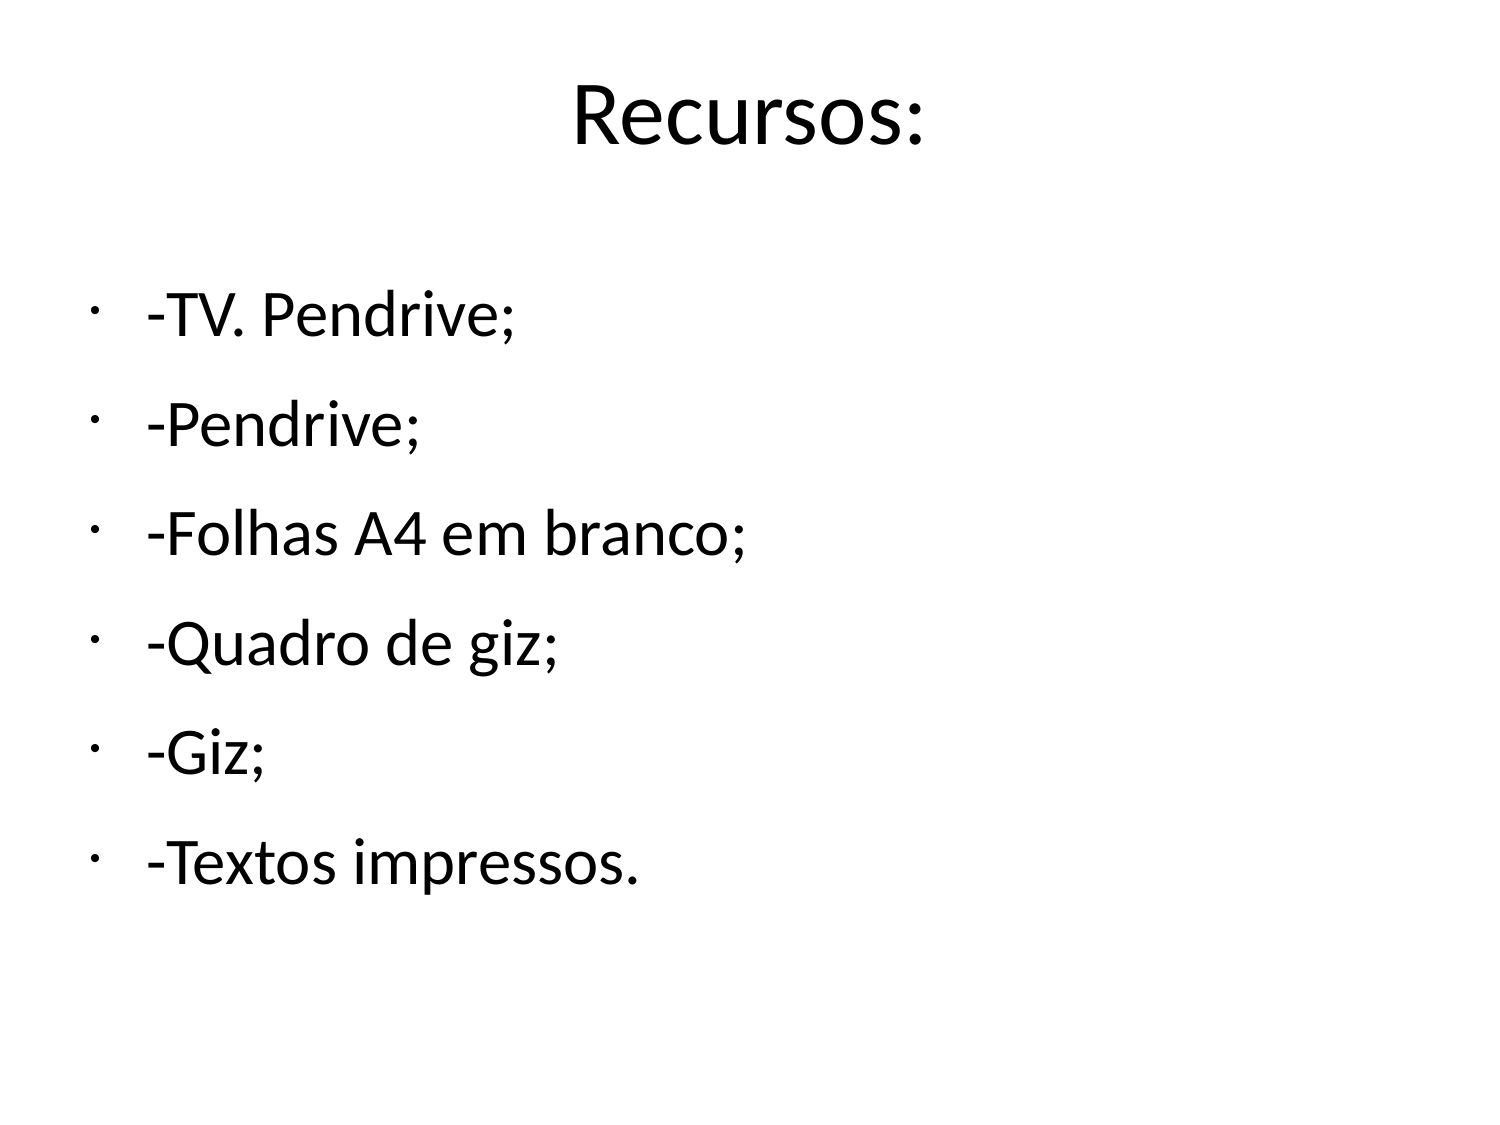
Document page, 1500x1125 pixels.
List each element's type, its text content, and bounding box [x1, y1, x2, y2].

list -TV. Pendrive; -Pendrive; -Folhas A4 em branco; -Quadro de giz; -Giz; -Textos impressos. [75, 262, 1425, 1005]
title Recursos: [75, 45, 1425, 233]
